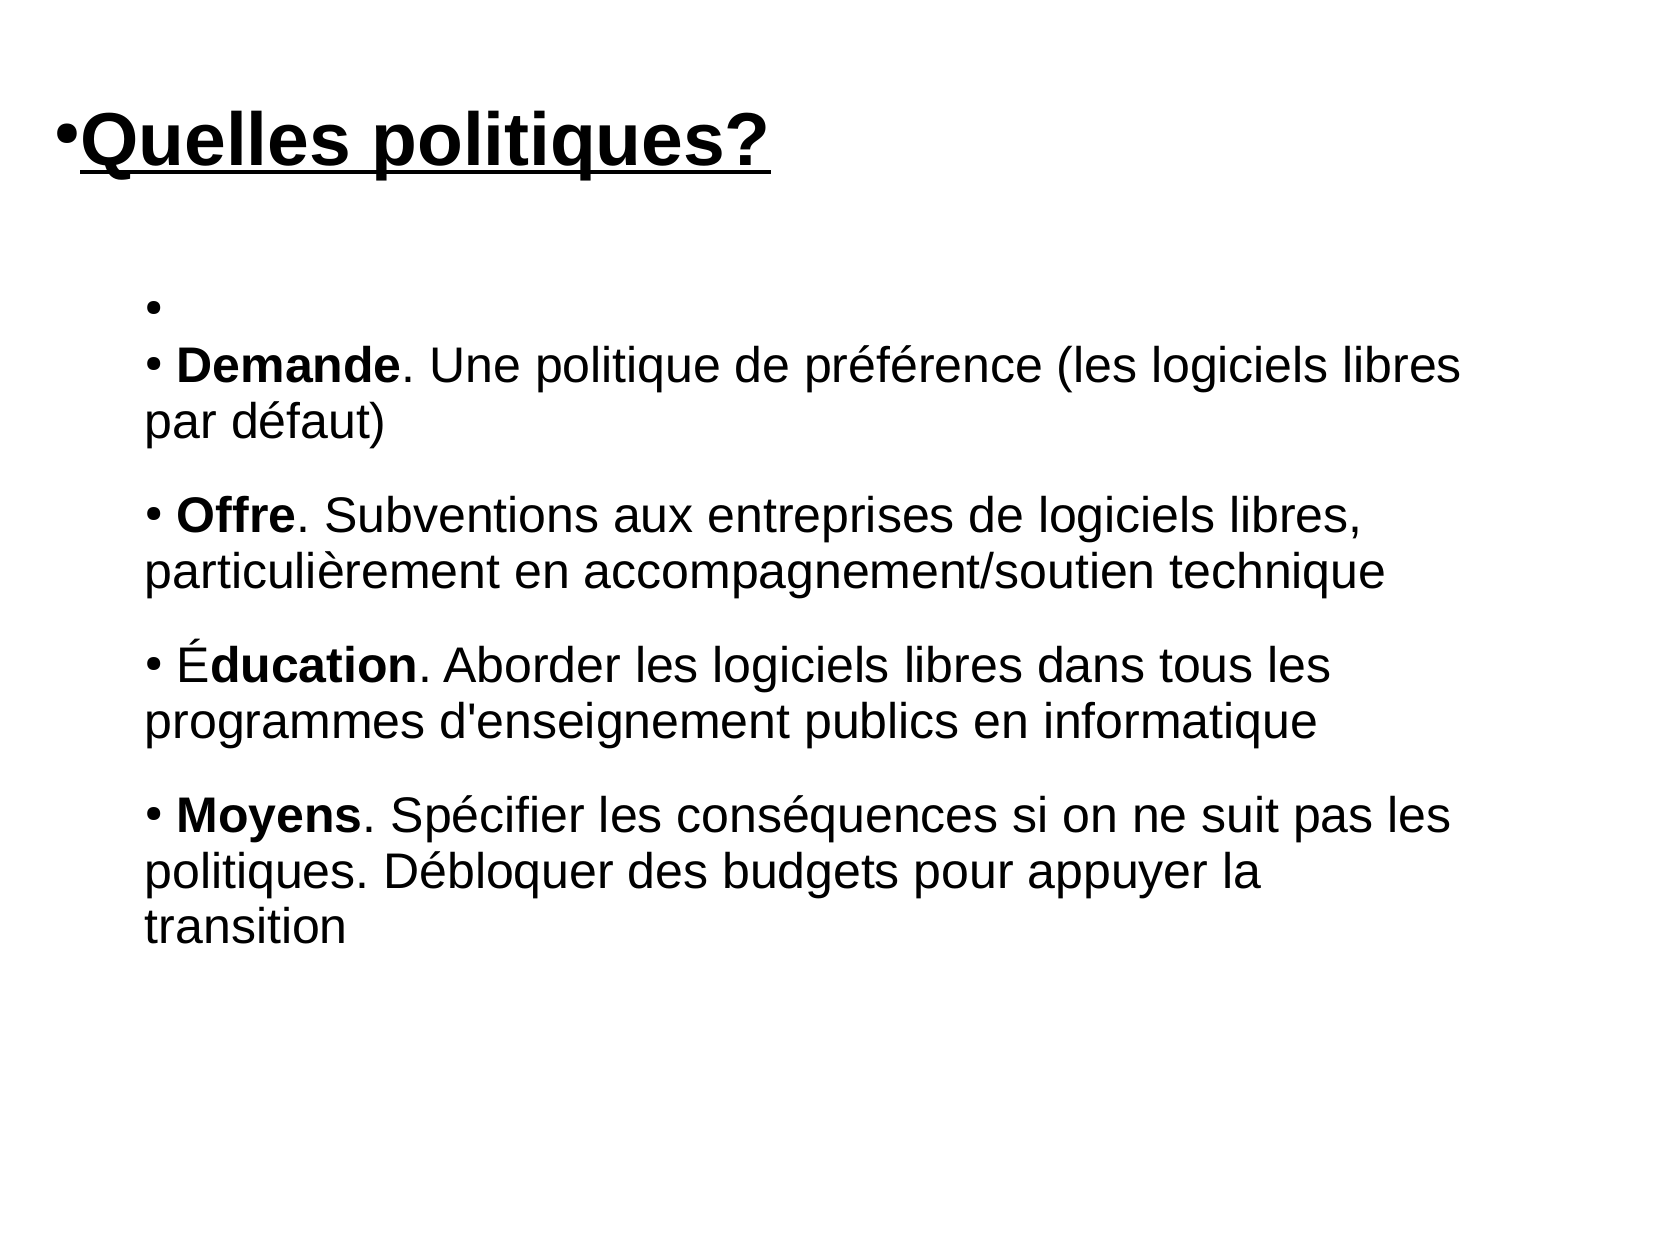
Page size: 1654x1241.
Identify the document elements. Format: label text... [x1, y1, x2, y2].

text_box Demande. Une politique de préférence (les logiciels libres par défaut) Offre. Subventions aux entreprises de logiciels libres, particulièrement en accompagnement/soutien technique Éducation. Aborder les logiciels libres dans tous les programmes d'enseignement publics en informatique Moyens. Spécifier les conséquences si on ne suit pas les politiques. Débloquer des budgets pour appuyer la transition [130, 274, 1485, 1094]
title Quelles politiques? [39, 32, 1654, 240]
